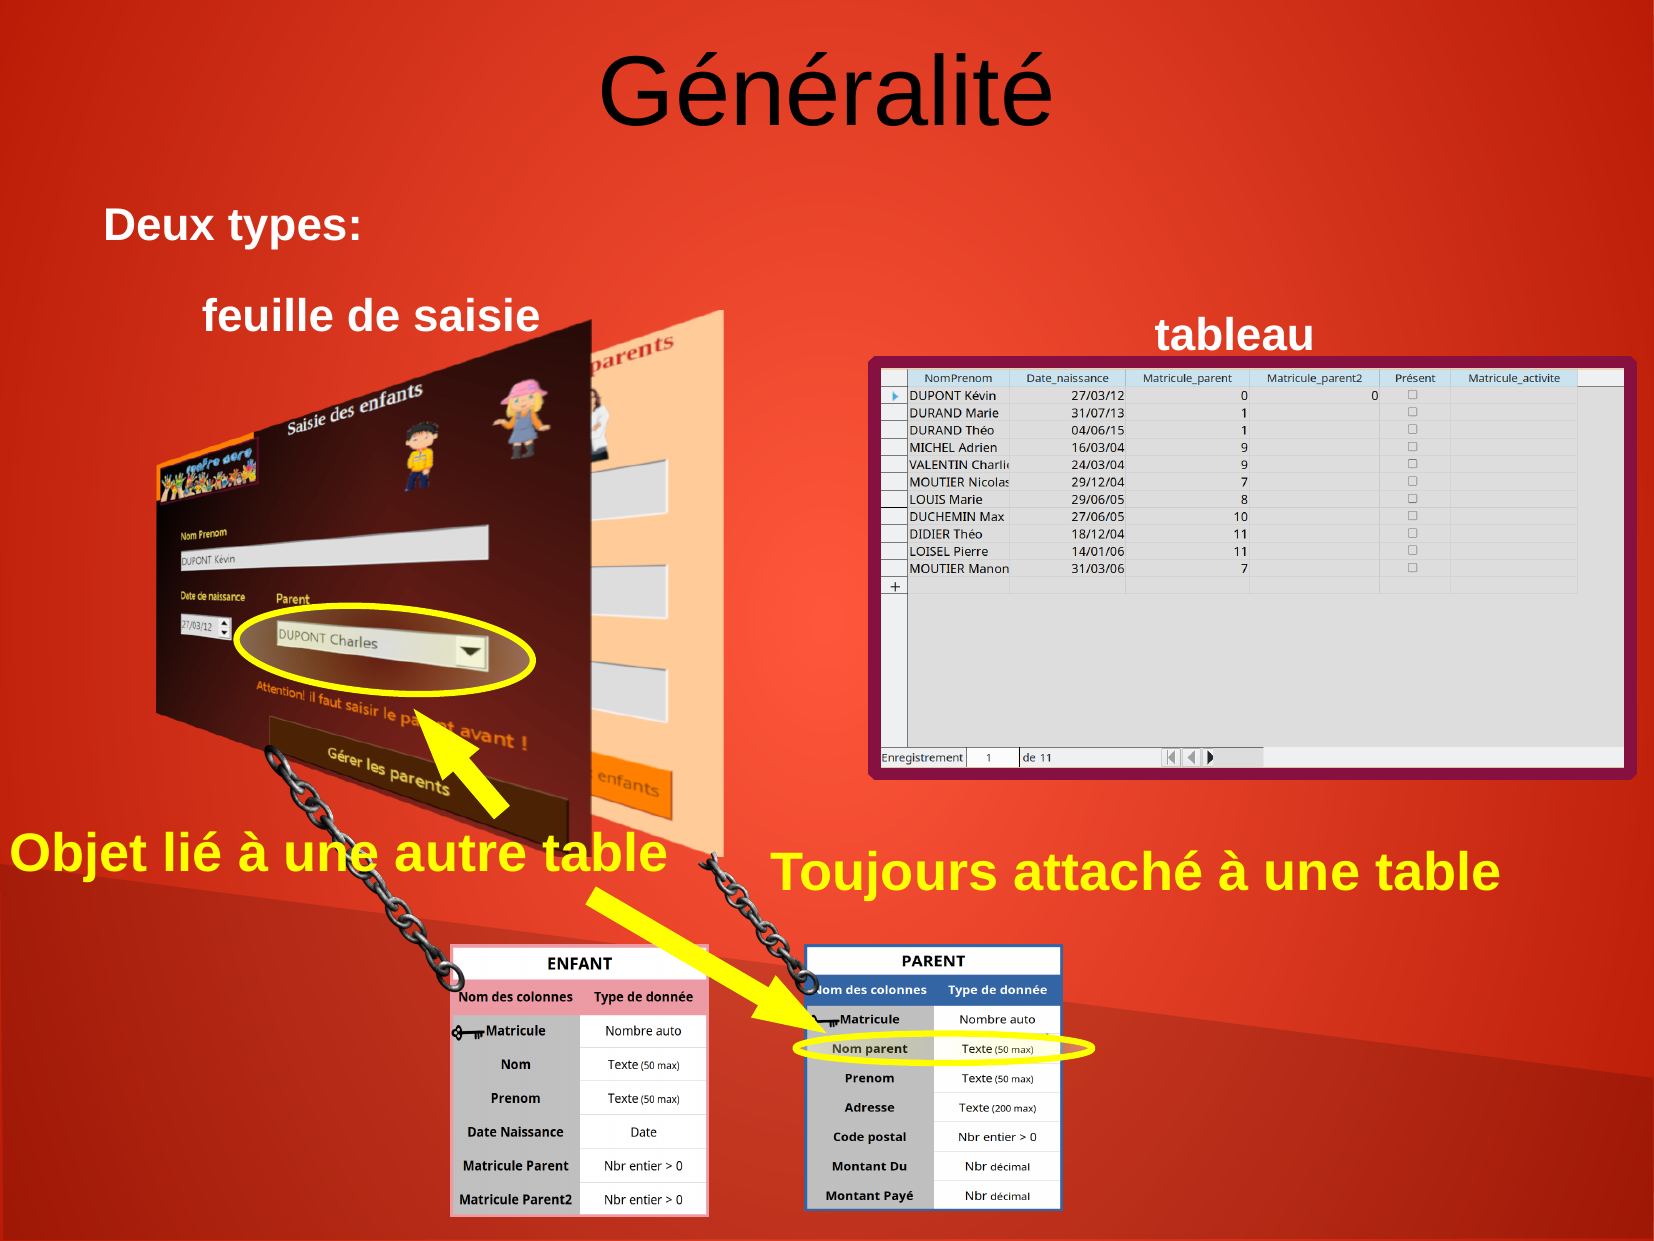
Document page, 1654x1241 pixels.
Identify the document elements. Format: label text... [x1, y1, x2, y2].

text_box [236, 605, 533, 695]
title Objet lié à une autre table [0, 757, 739, 949]
title Toujours attaché à une table [739, 769, 1536, 975]
picture [11, 310, 739, 757]
text_box tableau [1139, 301, 1477, 419]
picture [804, 1054, 1063, 1211]
picture [305, 797, 1063, 1217]
text_box [795, 1033, 1093, 1064]
title Généralité [82, 0, 1571, 193]
text_box feuille de saisie [187, 282, 562, 401]
text_box Deux types: [88, 193, 709, 283]
picture [880, 368, 1625, 768]
